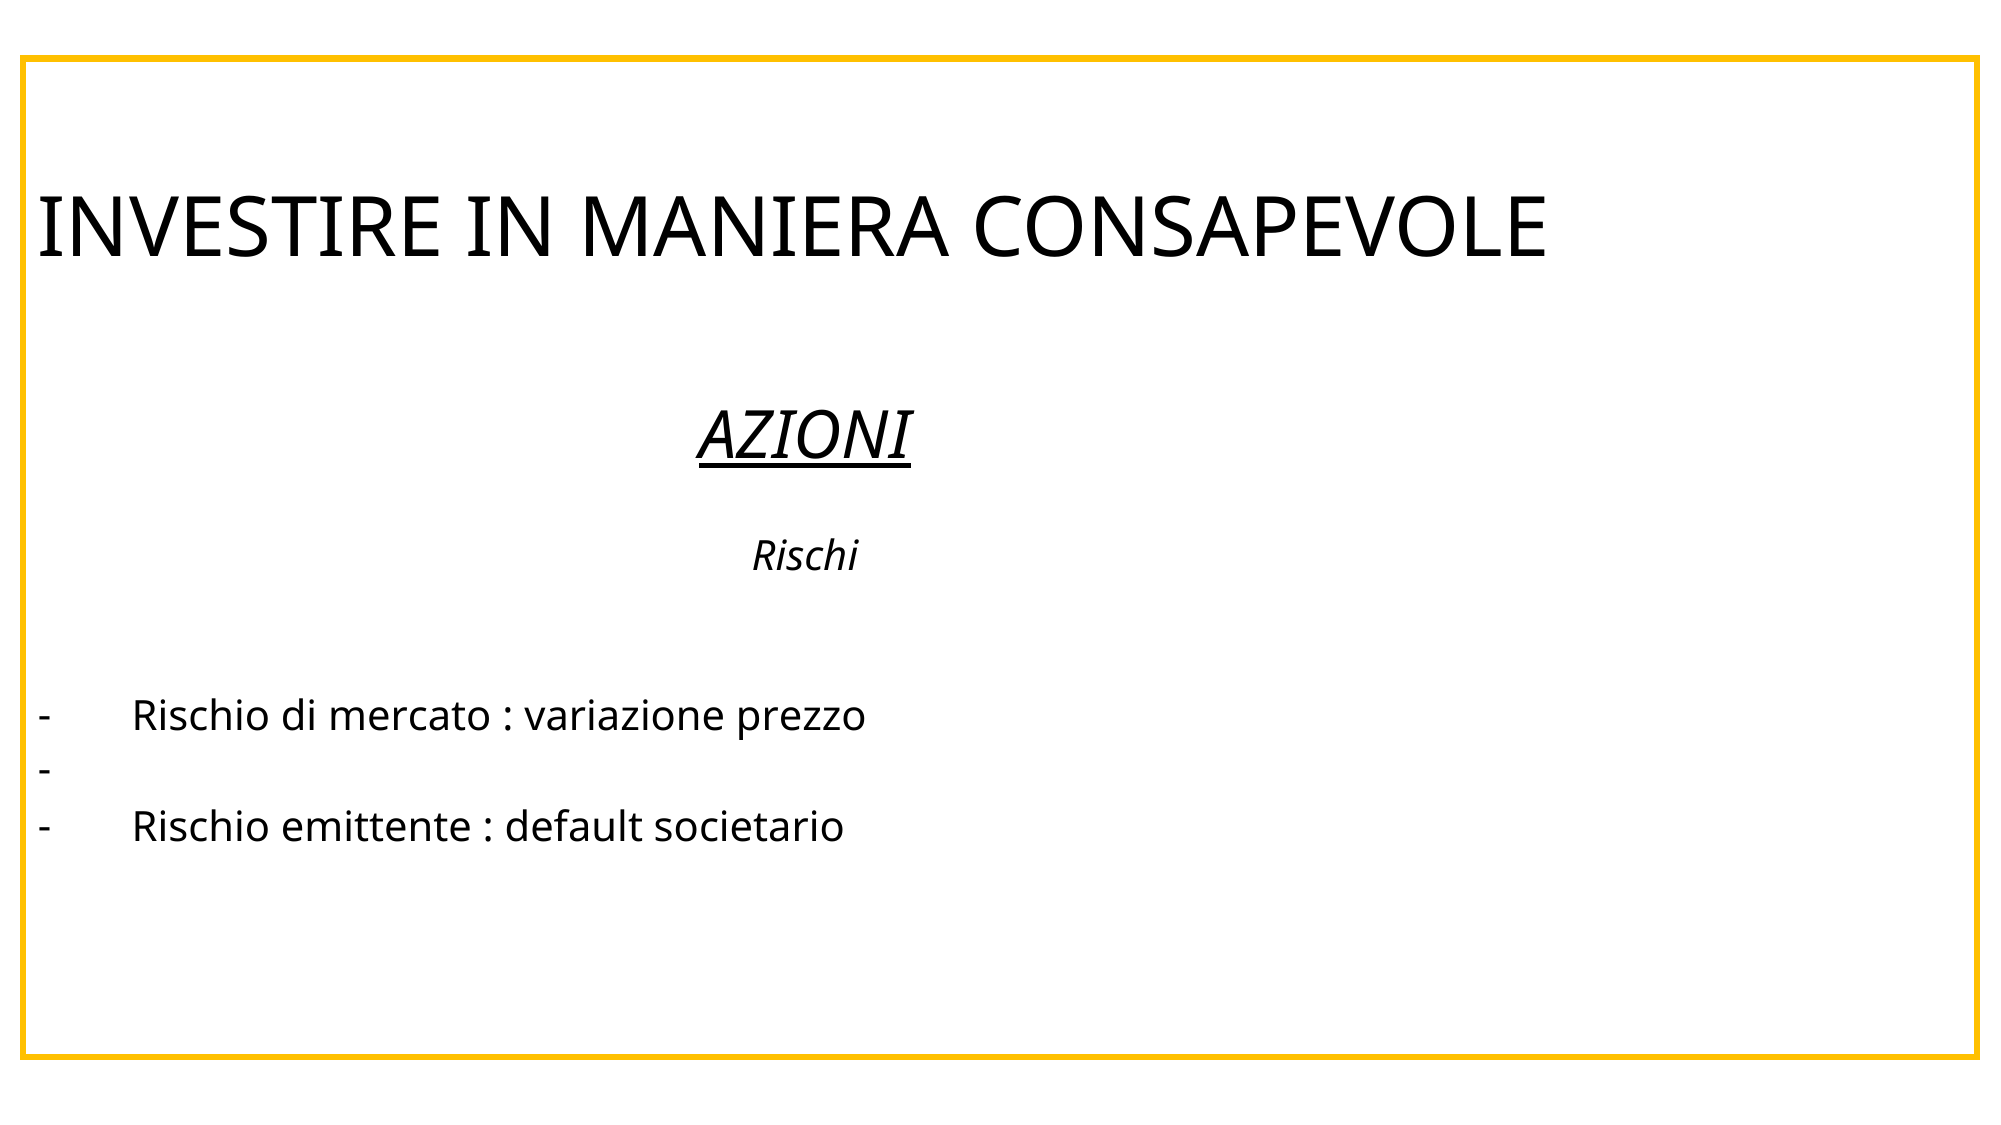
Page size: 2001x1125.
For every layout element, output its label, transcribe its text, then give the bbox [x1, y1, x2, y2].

text_box INVESTIRE IN MANIERA CONSAPEVOLE AZIONI Rischi Rischio di mercato : variazione prezzo Rischio emittente : default societario [22, 58, 1978, 1058]
